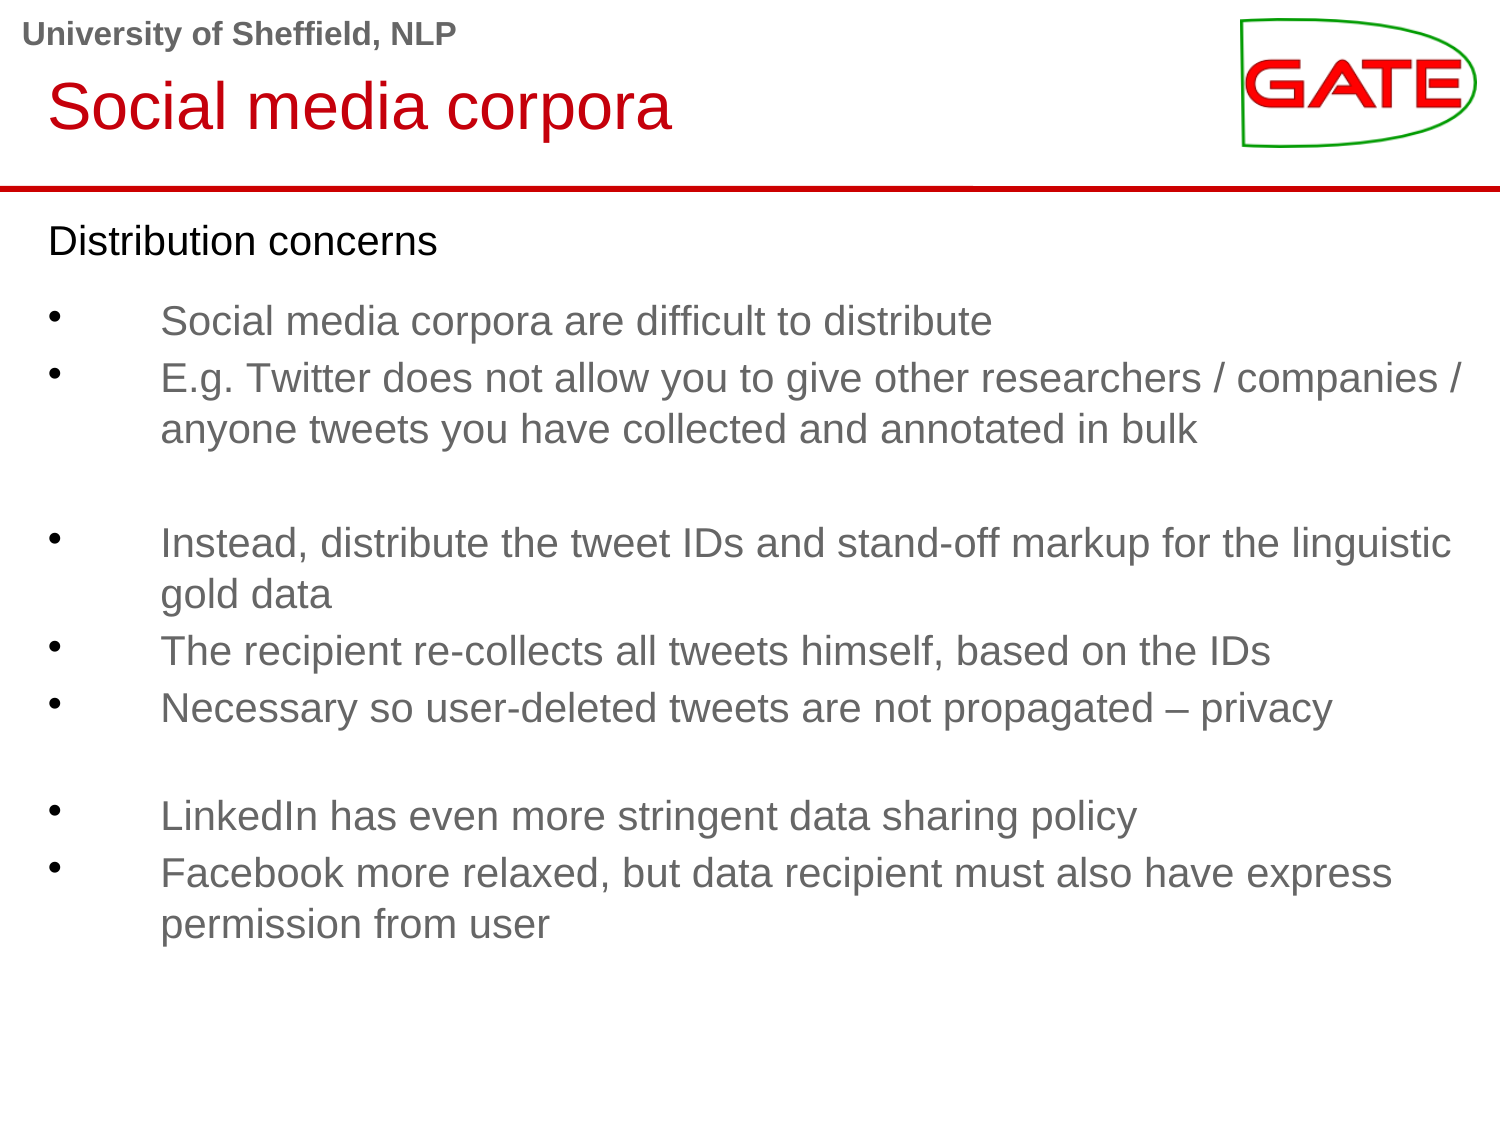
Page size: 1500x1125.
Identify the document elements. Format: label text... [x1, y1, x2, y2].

text_box Social media corpora [47, 47, 1267, 168]
text_box Distribution concerns Social media corpora are difficult to distribute E.g. Twitter does not allow you to give other researchers / companies / anyone tweets you have collected and annotated in bulk Instead, distribute the tweet IDs and stand-off markup for the linguistic gold data The recipient re-collects all tweets himself, based on the IDs Necessary so user-deleted tweets are not propagated – privacy LinkedIn has even more stringent data sharing policy Facebook more relaxed, but data recipient must also have express permission from user [47, 212, 1500, 1064]
picture [1240, 18, 1477, 148]
